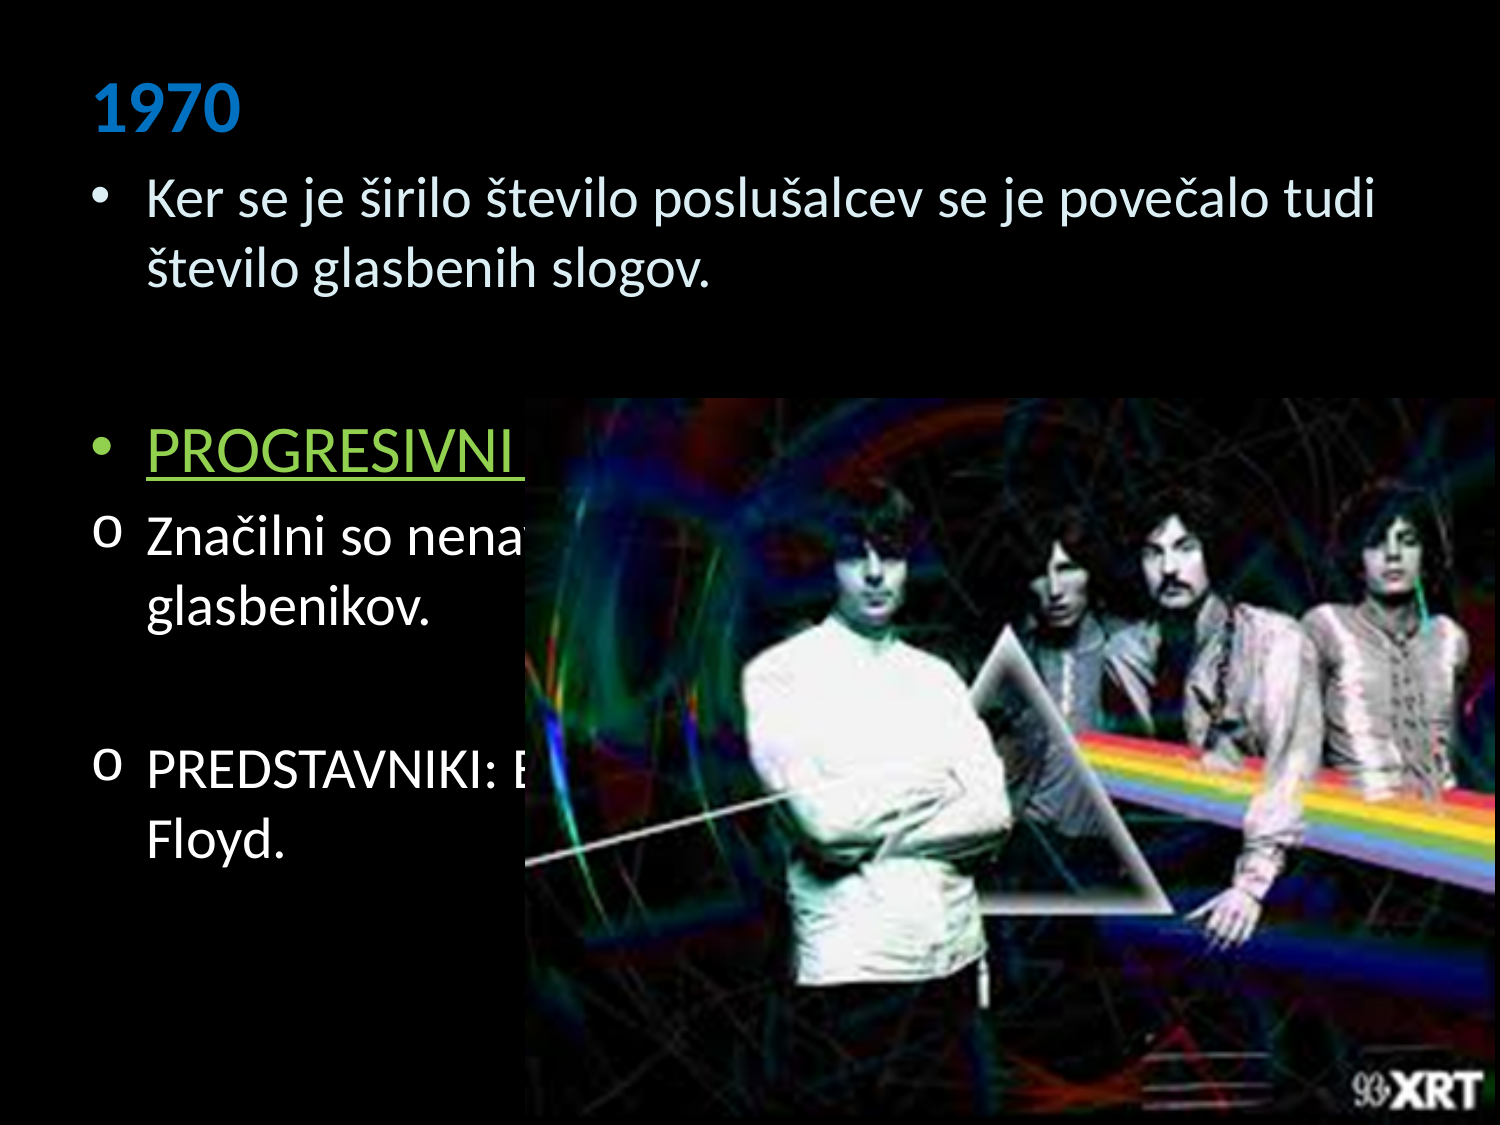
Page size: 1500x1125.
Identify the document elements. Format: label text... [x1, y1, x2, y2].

picture [525, 398, 1495, 1125]
list 1970 Ker se je širilo število poslušalcev se je povečalo tudi število glasbenih slogov. PROGRESIVNI ROCK: Značilni so nenavadni taktovski načini in virtoznost glasbenikov. PREDSTAVNIKI: Emerson, Lake&Palmer, Yes in Pink Floyd. [75, 50, 1425, 1100]
